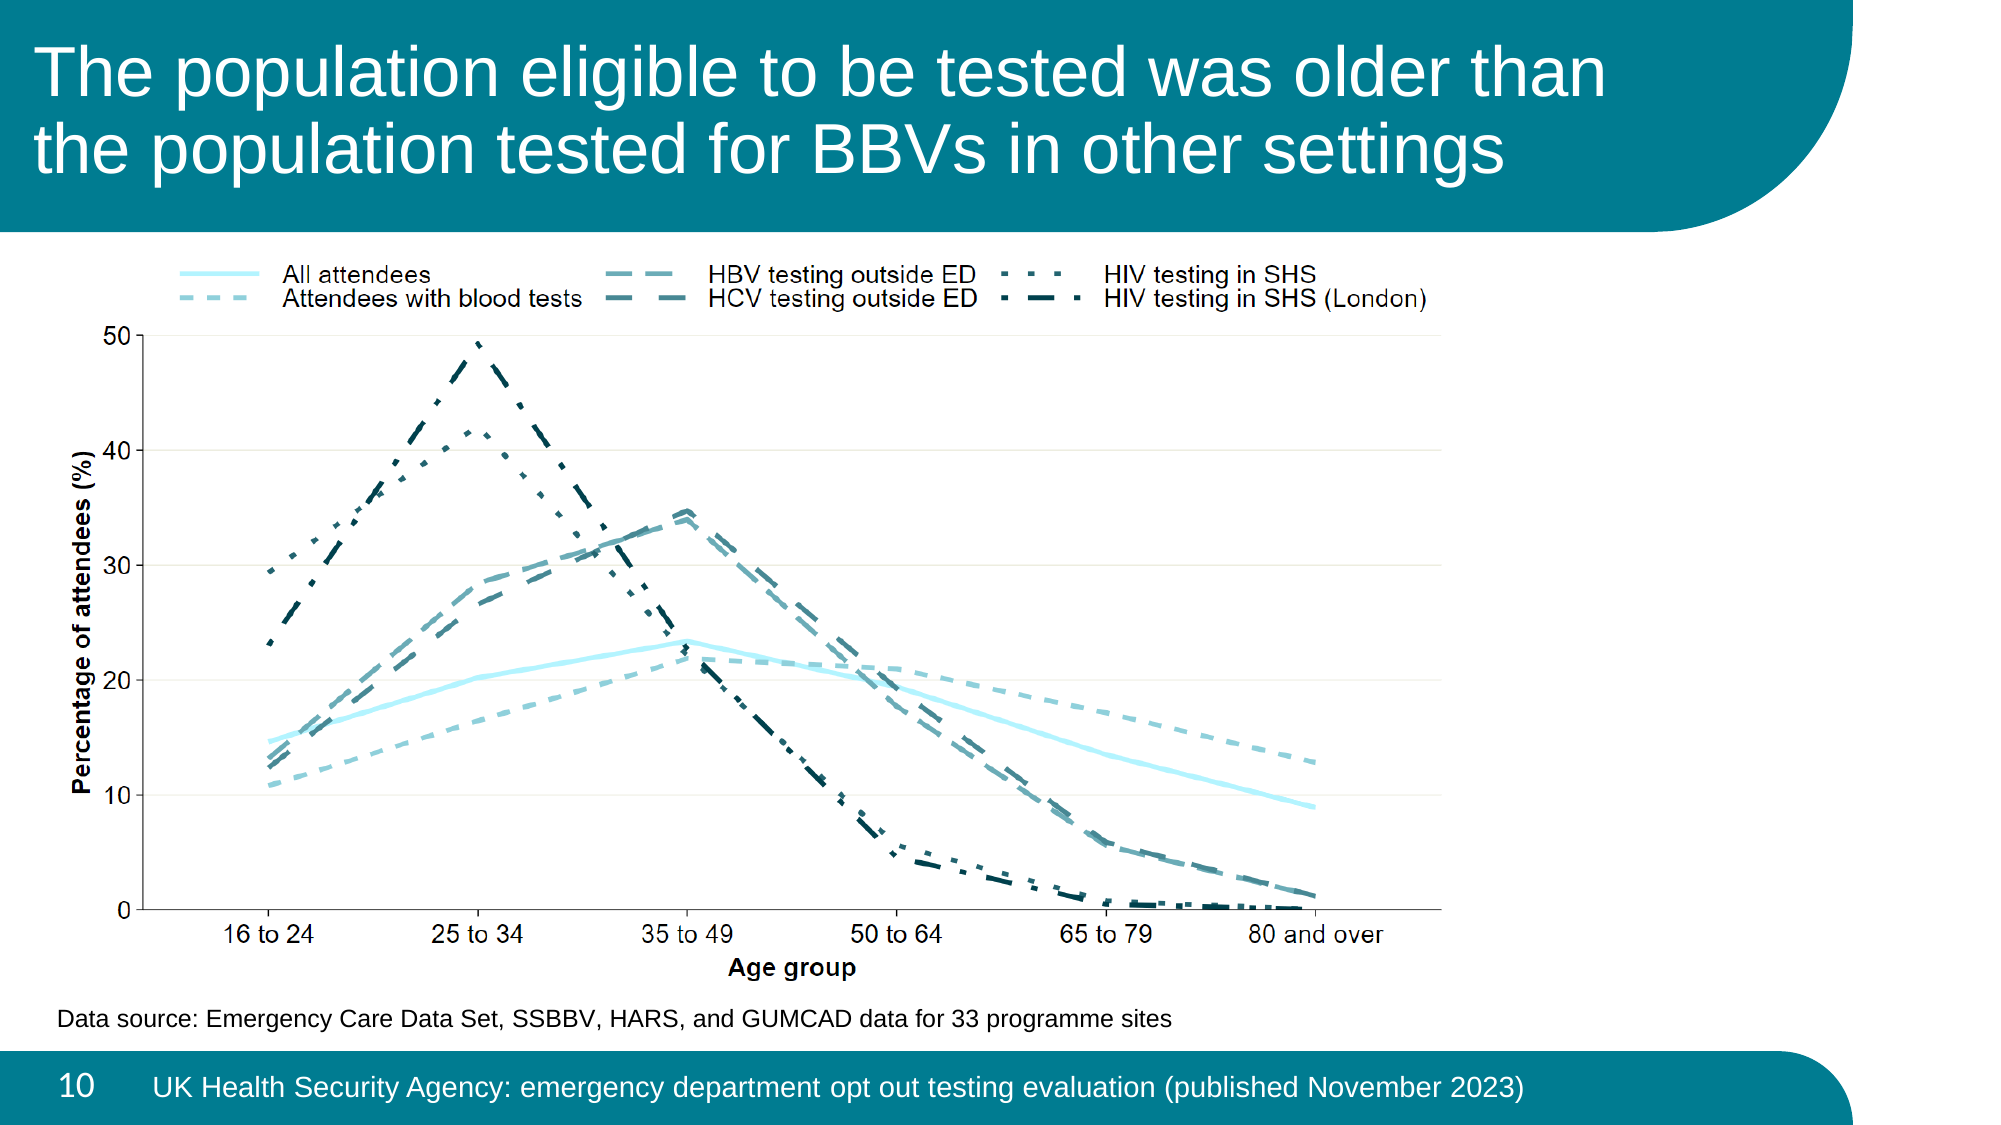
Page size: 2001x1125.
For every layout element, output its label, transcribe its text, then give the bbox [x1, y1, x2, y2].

title The population eligible to be tested was older than the population tested for BBVs in other settings [18, 27, 1701, 200]
picture [51, 253, 1494, 1002]
text_box [41, 1053, 153, 1119]
text_box Data source: Emergency Care Data Set, SSBBV, HARS, and GUMCAD data for 33 programme sites [41, 995, 1246, 1041]
text_box UK Health Security Agency: emergency department opt out testing evaluation (published November 2023) [137, 1056, 1780, 1116]
